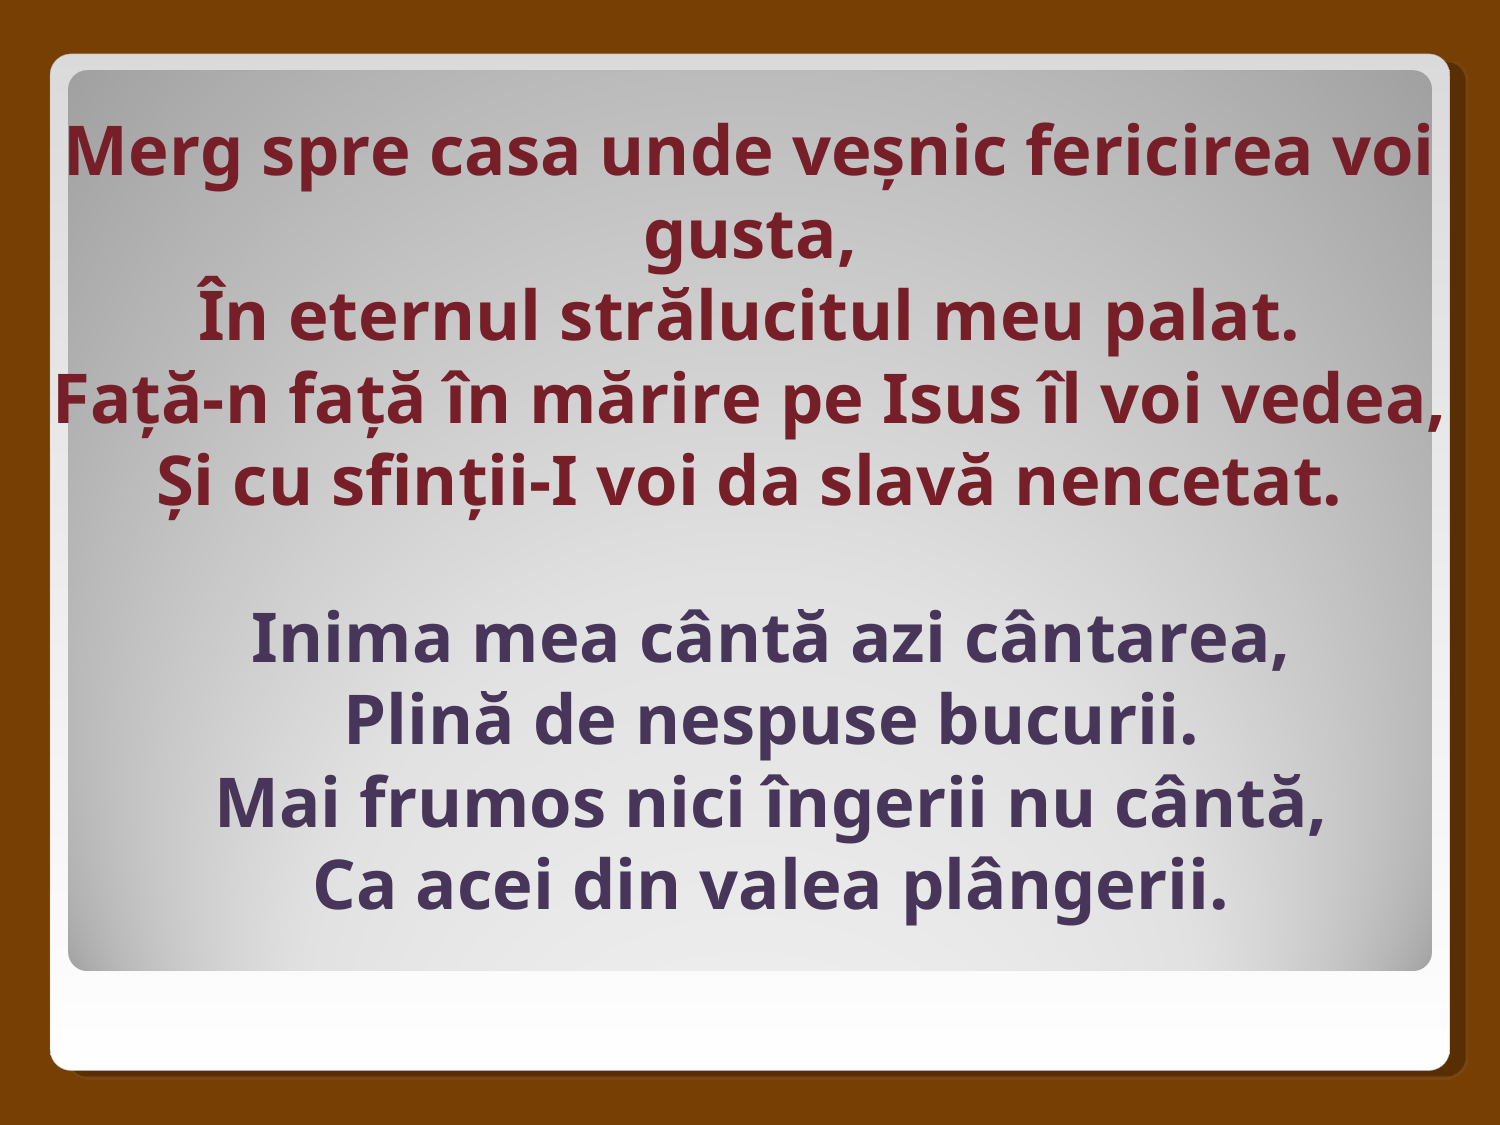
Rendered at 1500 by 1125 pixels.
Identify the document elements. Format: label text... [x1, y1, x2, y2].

picture [67, 528, 1433, 972]
text_box Inima mea cântă azi cântarea, Plină de nespuse bucurii. Mai frumos nici îngerii nu cântă, Ca acei din valea plângerii. [100, 538, 1443, 932]
title Merg spre casa unde veşnic fericirea voi gusta, În eternul strălucitul meu palat. Faţă-n faţă în mărire pe Isus îl voi vedea, Şi cu sfinţii-I voi da slavă nencetat. [0, 66, 1500, 528]
